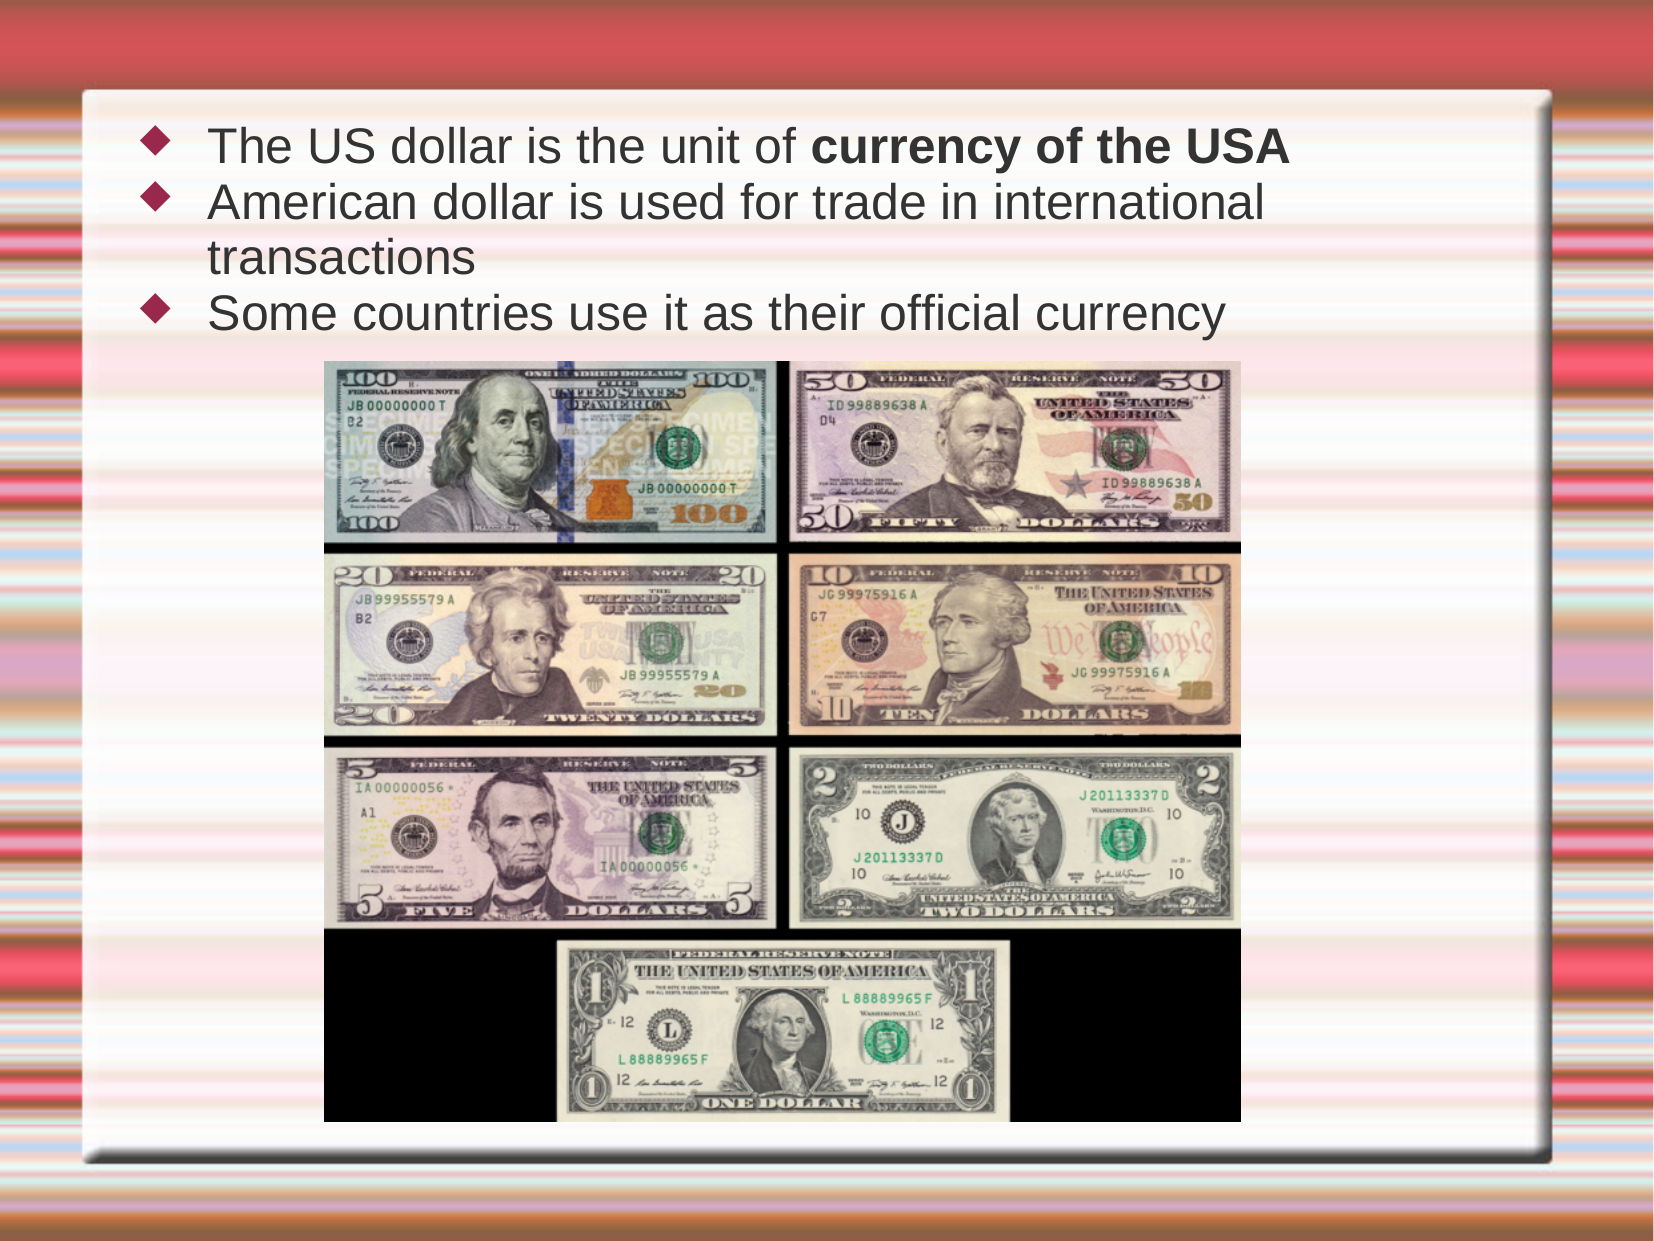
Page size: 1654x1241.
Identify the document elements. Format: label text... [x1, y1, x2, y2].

picture [0, 0, 1654, 1241]
list The US dollar is the unit of currency of the USA American dollar is used for trade in international transactions Some countries use it as their official currency [124, 118, 1506, 1132]
